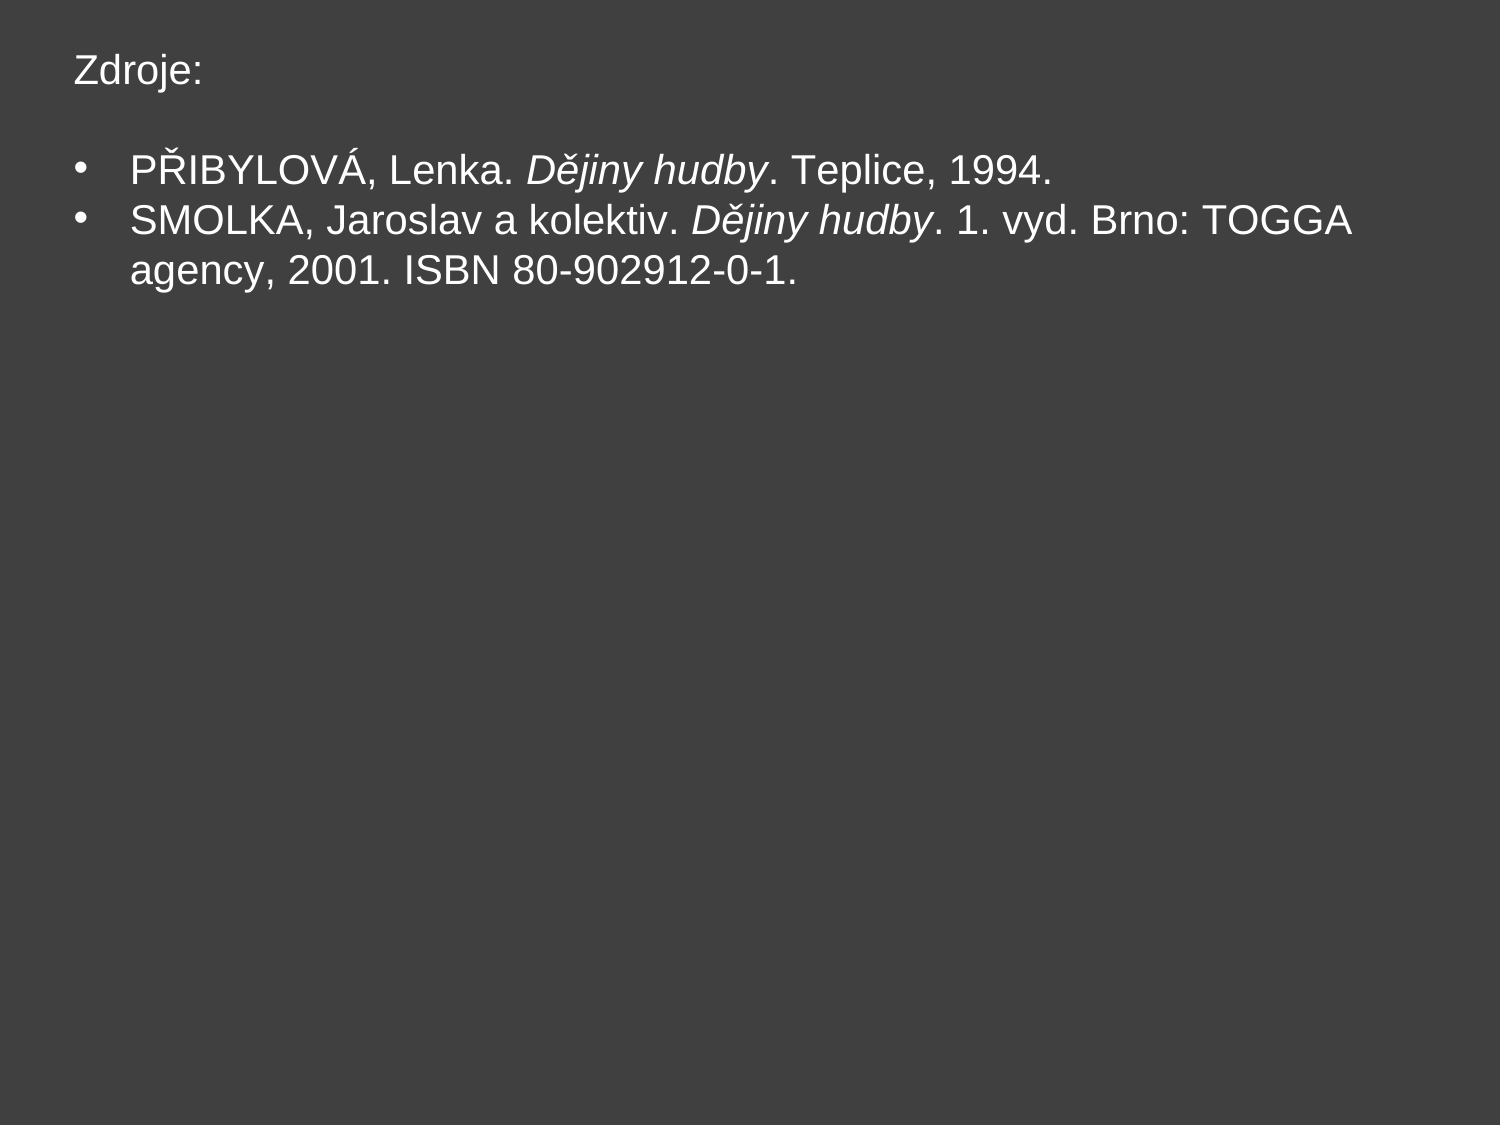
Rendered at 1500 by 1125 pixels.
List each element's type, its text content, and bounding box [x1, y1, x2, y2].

list Zdroje: PŘIBYLOVÁ, Lenka. Dějiny hudby. Teplice, 1994. SMOLKA, Jaroslav a kolektiv. Dějiny hudby. 1. vyd. Brno: TOGGA agency, 2001. ISBN 80-902912-0-1. [58, 35, 1426, 1125]
